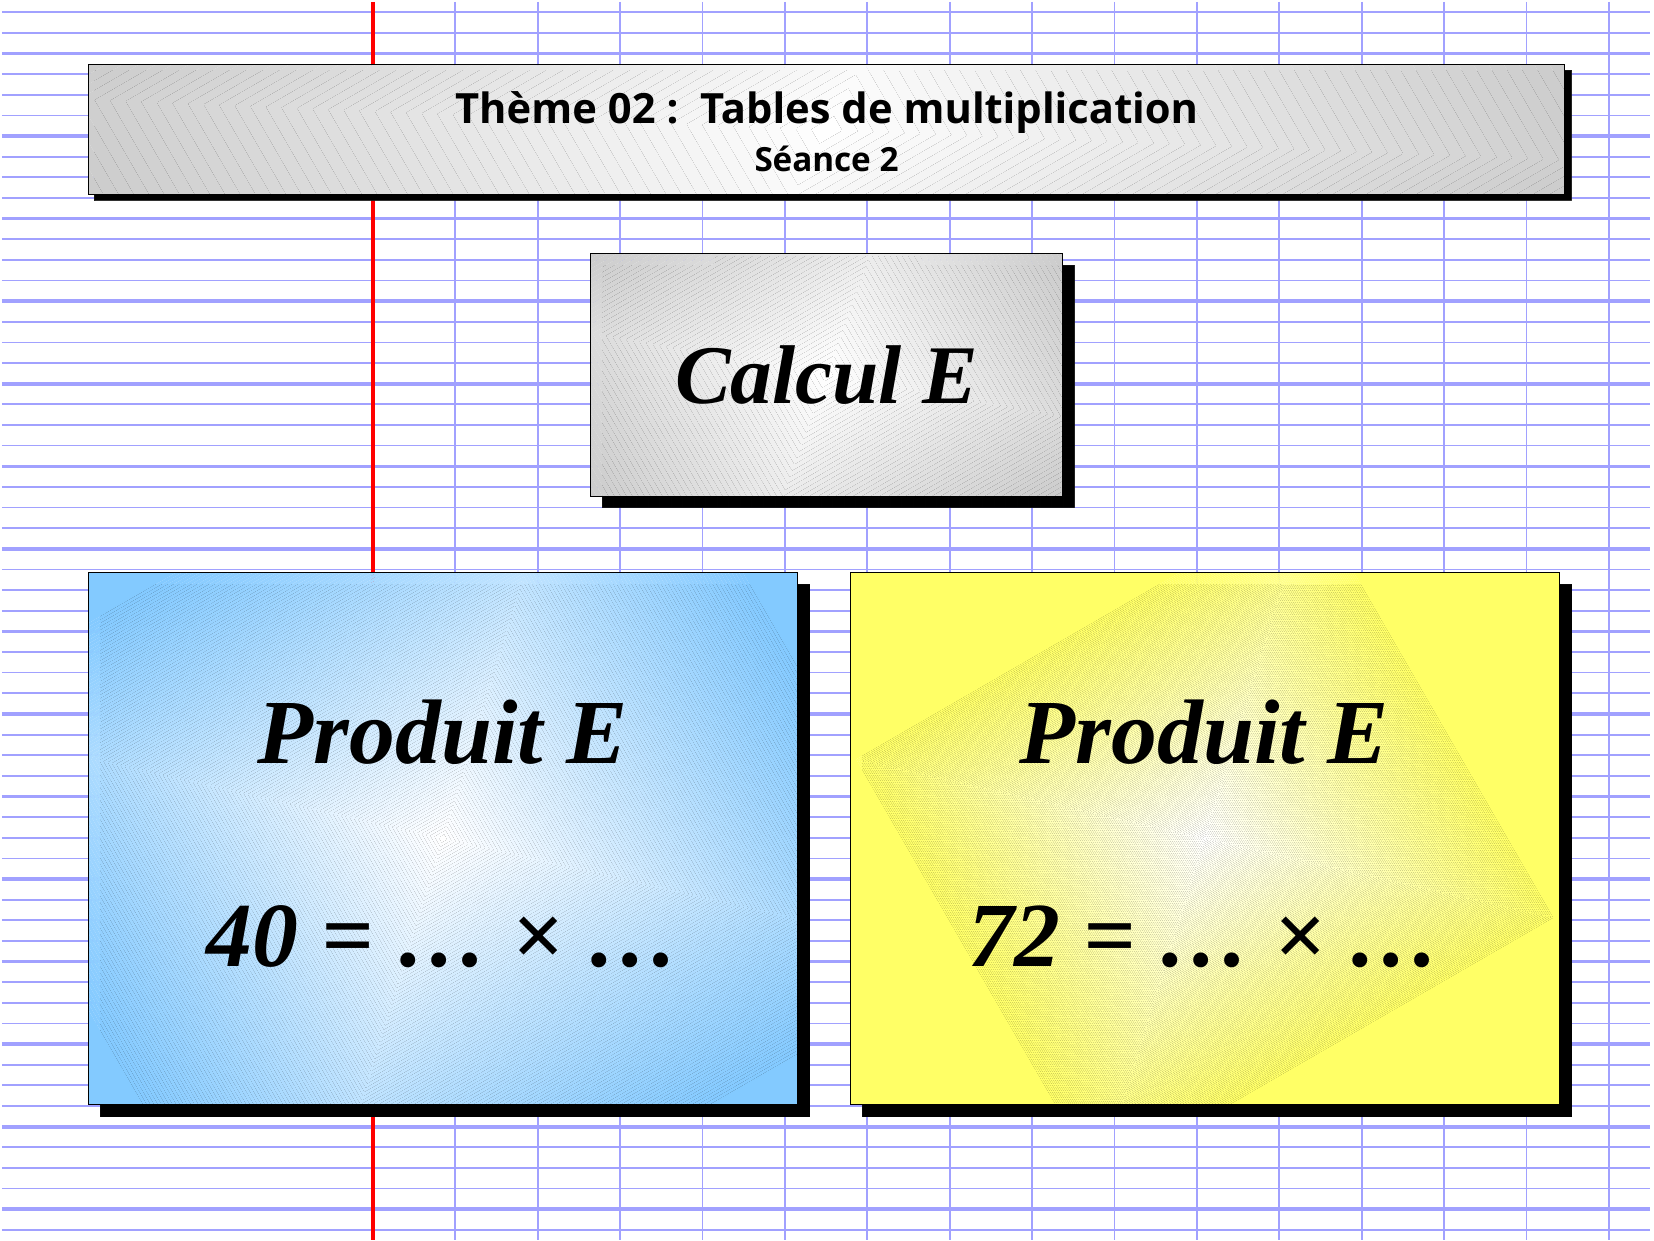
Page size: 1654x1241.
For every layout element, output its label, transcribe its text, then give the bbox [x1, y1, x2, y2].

text_box Calcul E [590, 253, 1063, 497]
picture [0, 0, 1654, 1241]
text_box Produit E 40 = … × … [88, 572, 798, 1105]
text_box Thème 02 : Tables de multiplication Séance 2 [88, 64, 1565, 195]
text_box Produit E 72 = … × … [850, 572, 1560, 1105]
